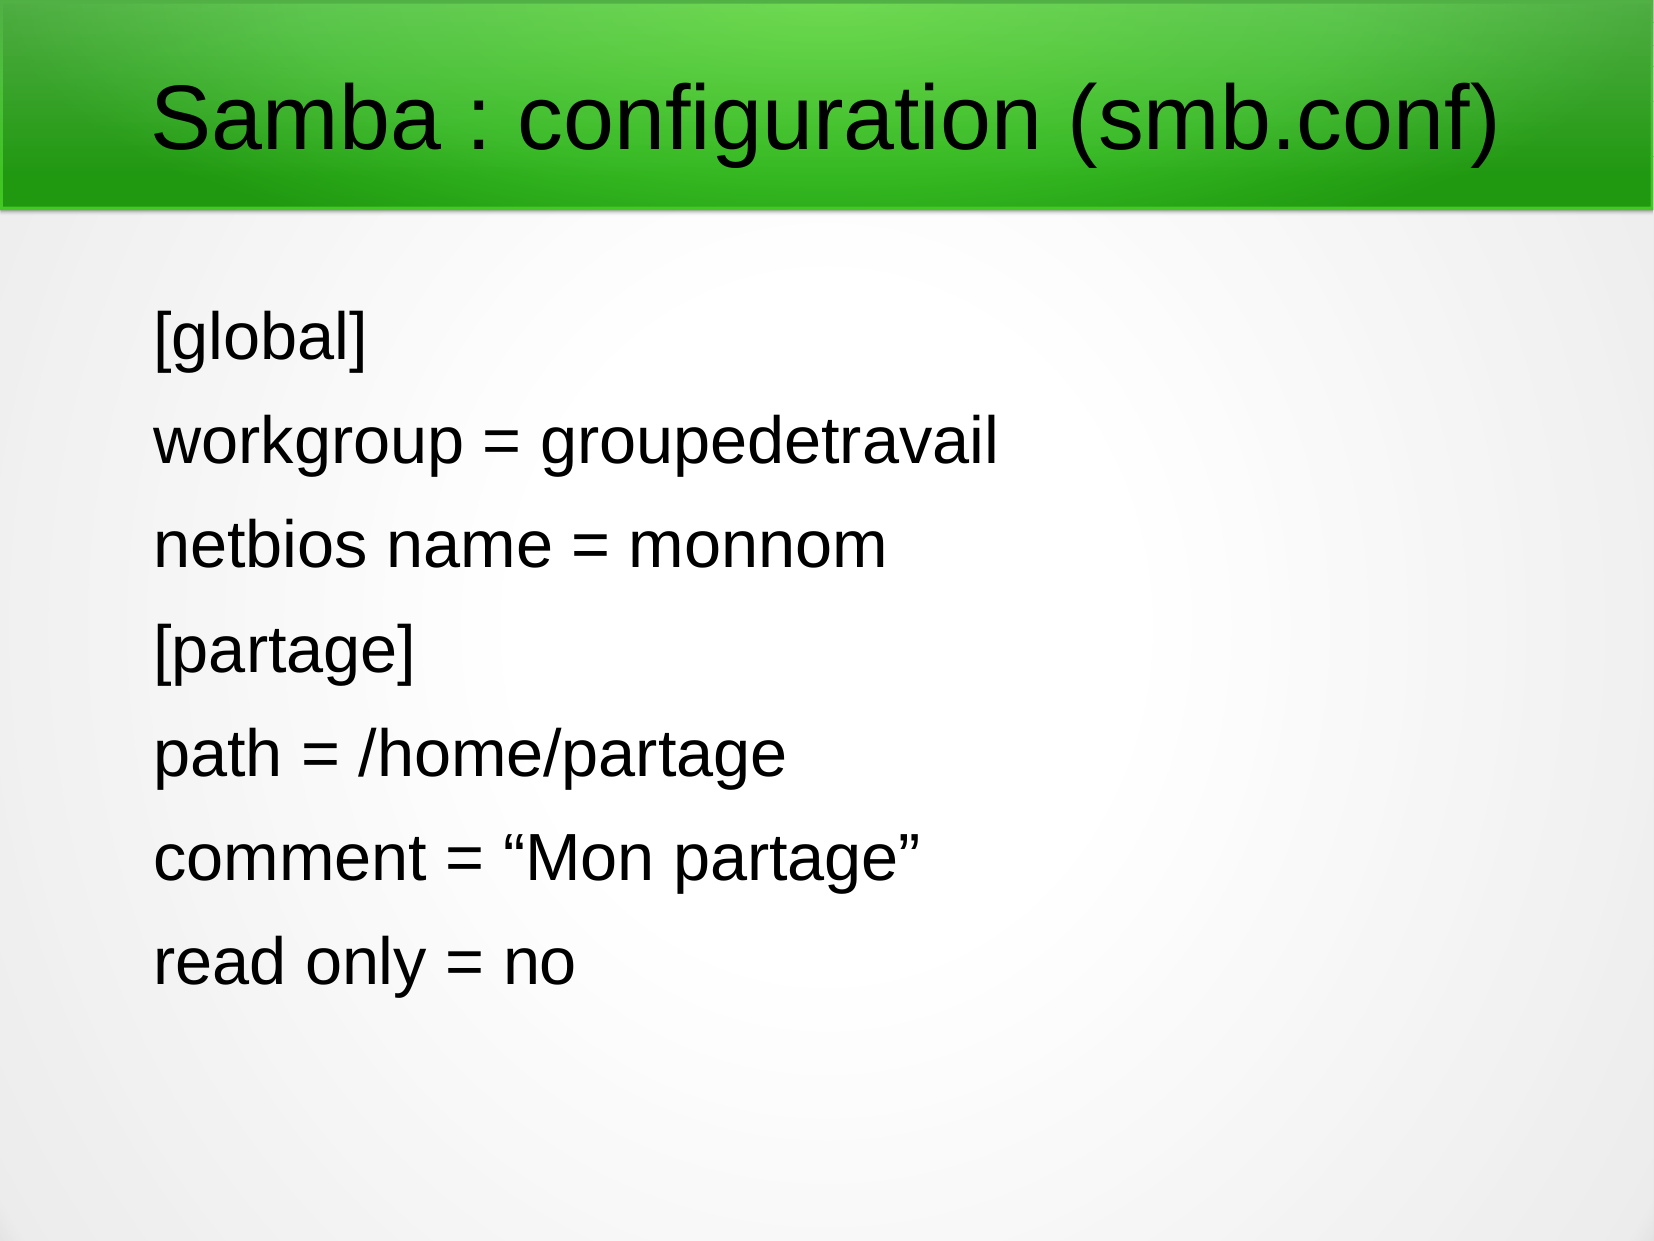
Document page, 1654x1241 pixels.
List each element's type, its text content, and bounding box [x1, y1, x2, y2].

title Samba : configuration (smb.conf) [82, 47, 1571, 189]
list [global] workgroup = groupedetravail netbios name = monnom [partage] path = /home/partage comment = “Mon partage” read only = no [82, 299, 1571, 1019]
